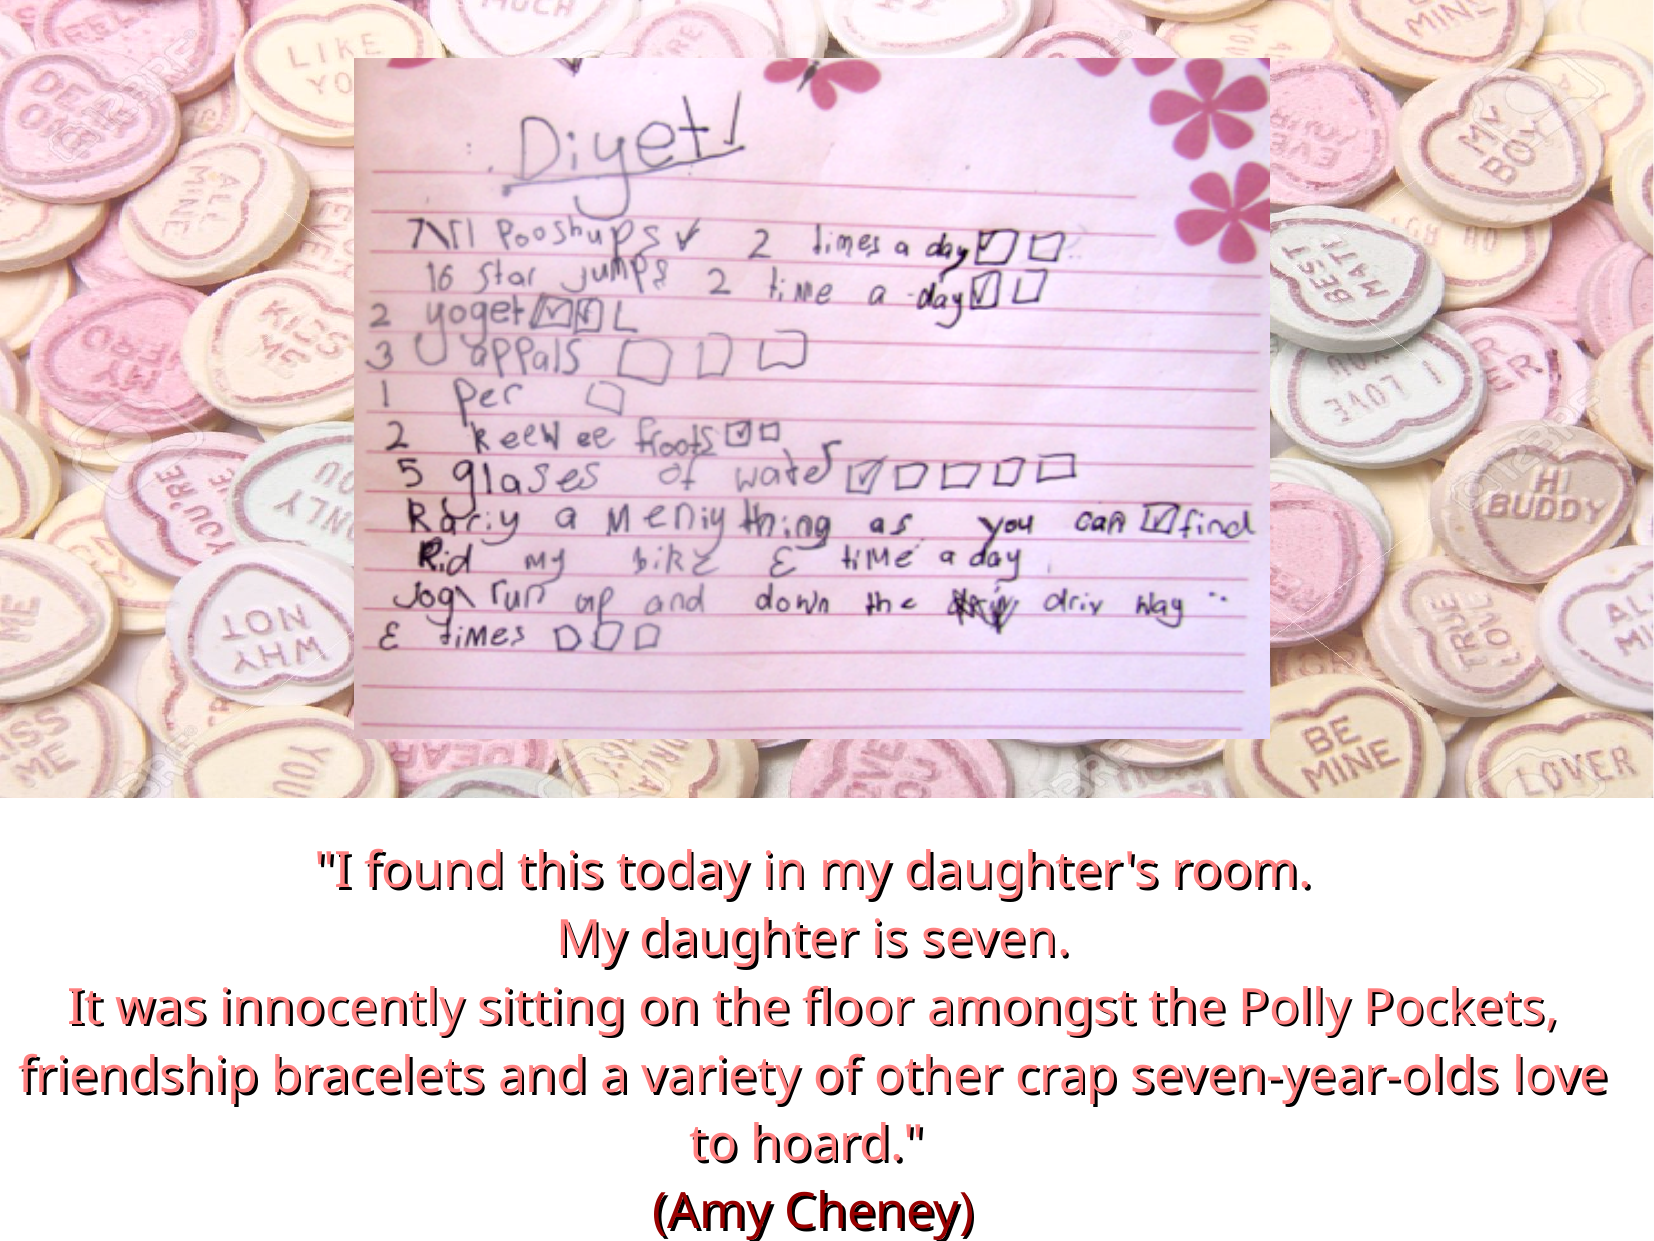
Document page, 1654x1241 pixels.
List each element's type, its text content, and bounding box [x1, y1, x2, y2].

picture [0, 0, 1654, 798]
text_box "I found this today in my daughter's room. My daughter is seven. It was innocently sitting on the floor amongst the Polly Pockets, friendship bracelets and a variety of other crap seven-year-olds love to hoard." (Amy Cheney) [0, 826, 1628, 1240]
